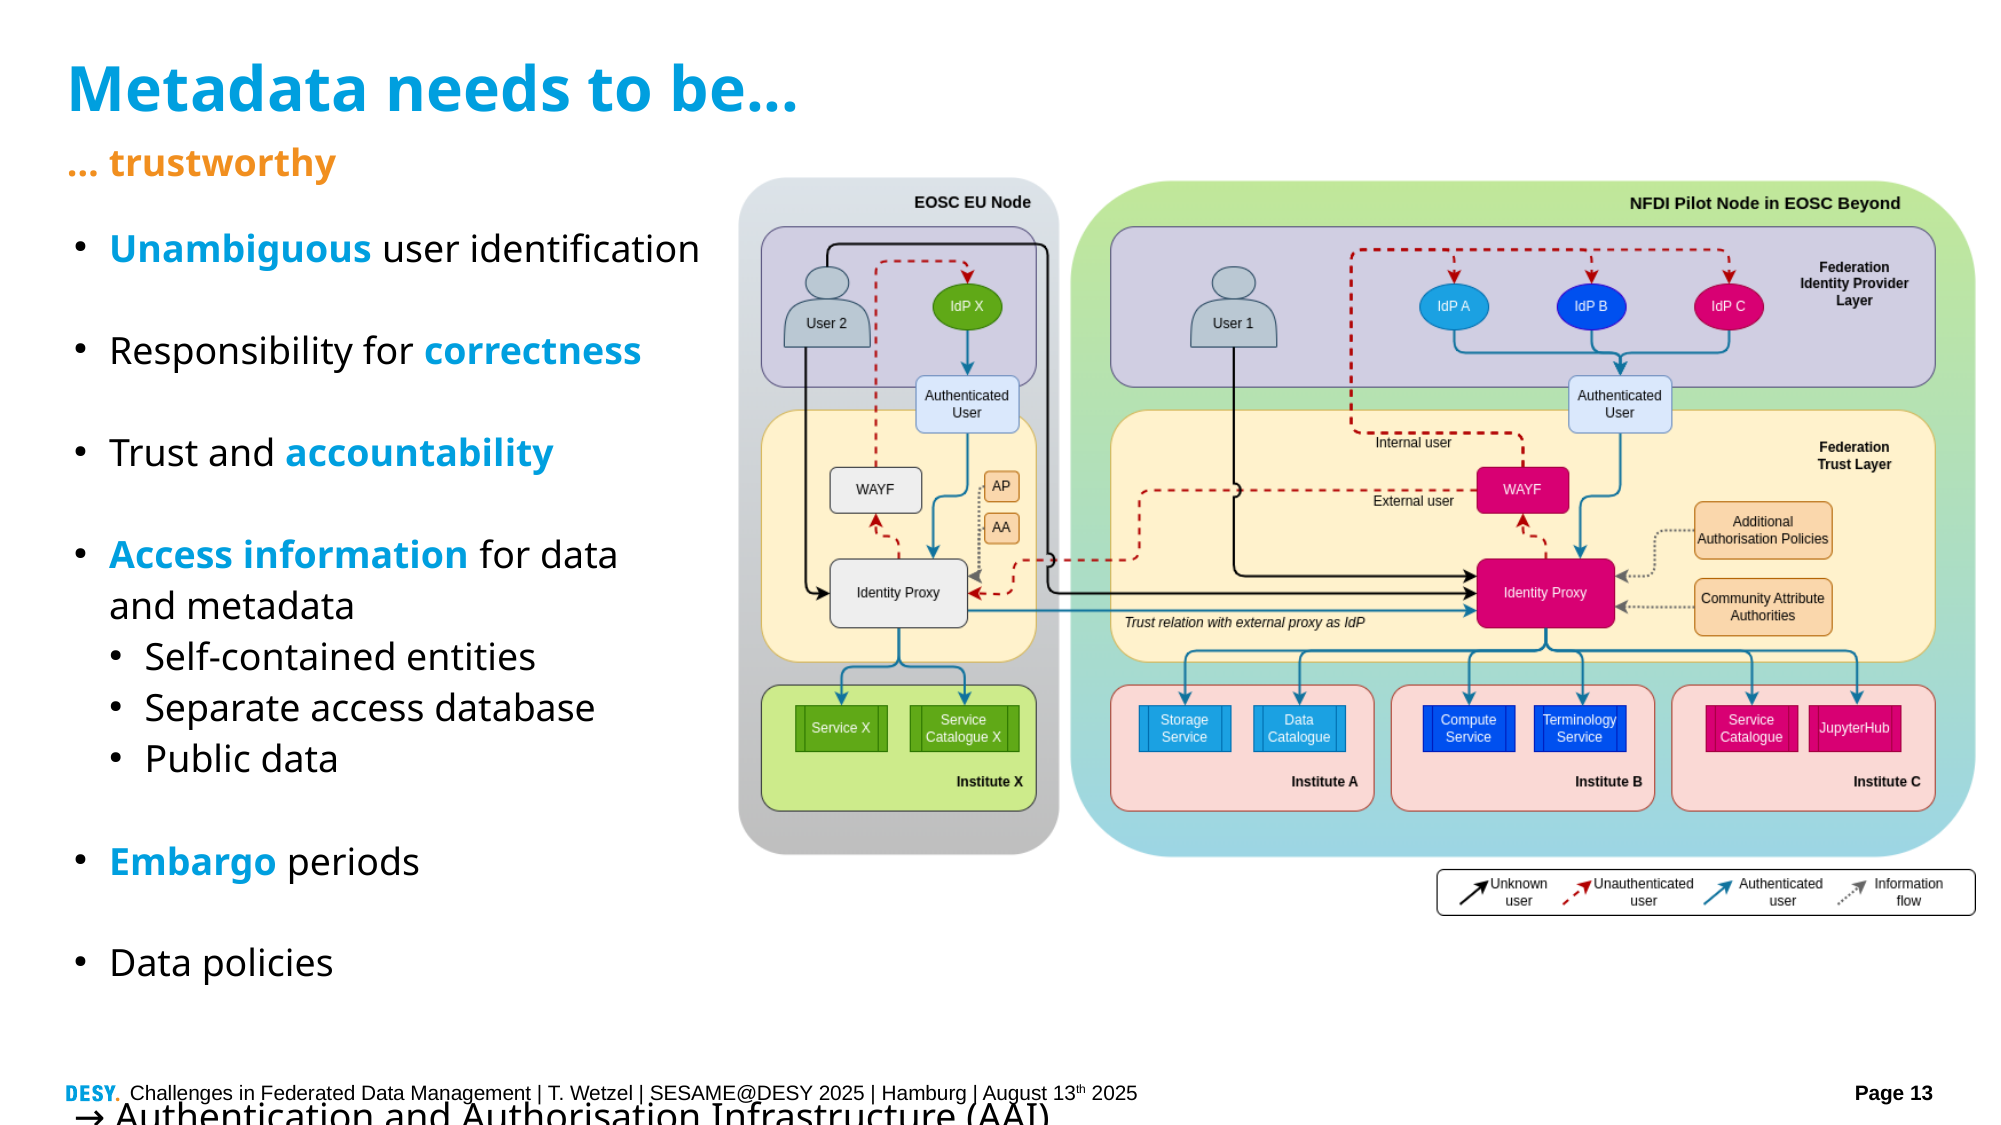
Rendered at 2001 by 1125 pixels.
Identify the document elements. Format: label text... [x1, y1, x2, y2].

picture [738, 177, 1976, 916]
title Metadata needs to be... [66, 57, 1933, 132]
list … trustworthy [66, 134, 1933, 197]
text_box Unambiguous user identification Responsibility for correctness Trust and accountability Access information for data and metadata Self-contained entities Separate access database Public data Embargo periods Data policies → Authentication and Authorisation Infrastructure (AAI) [59, 215, 1270, 1004]
